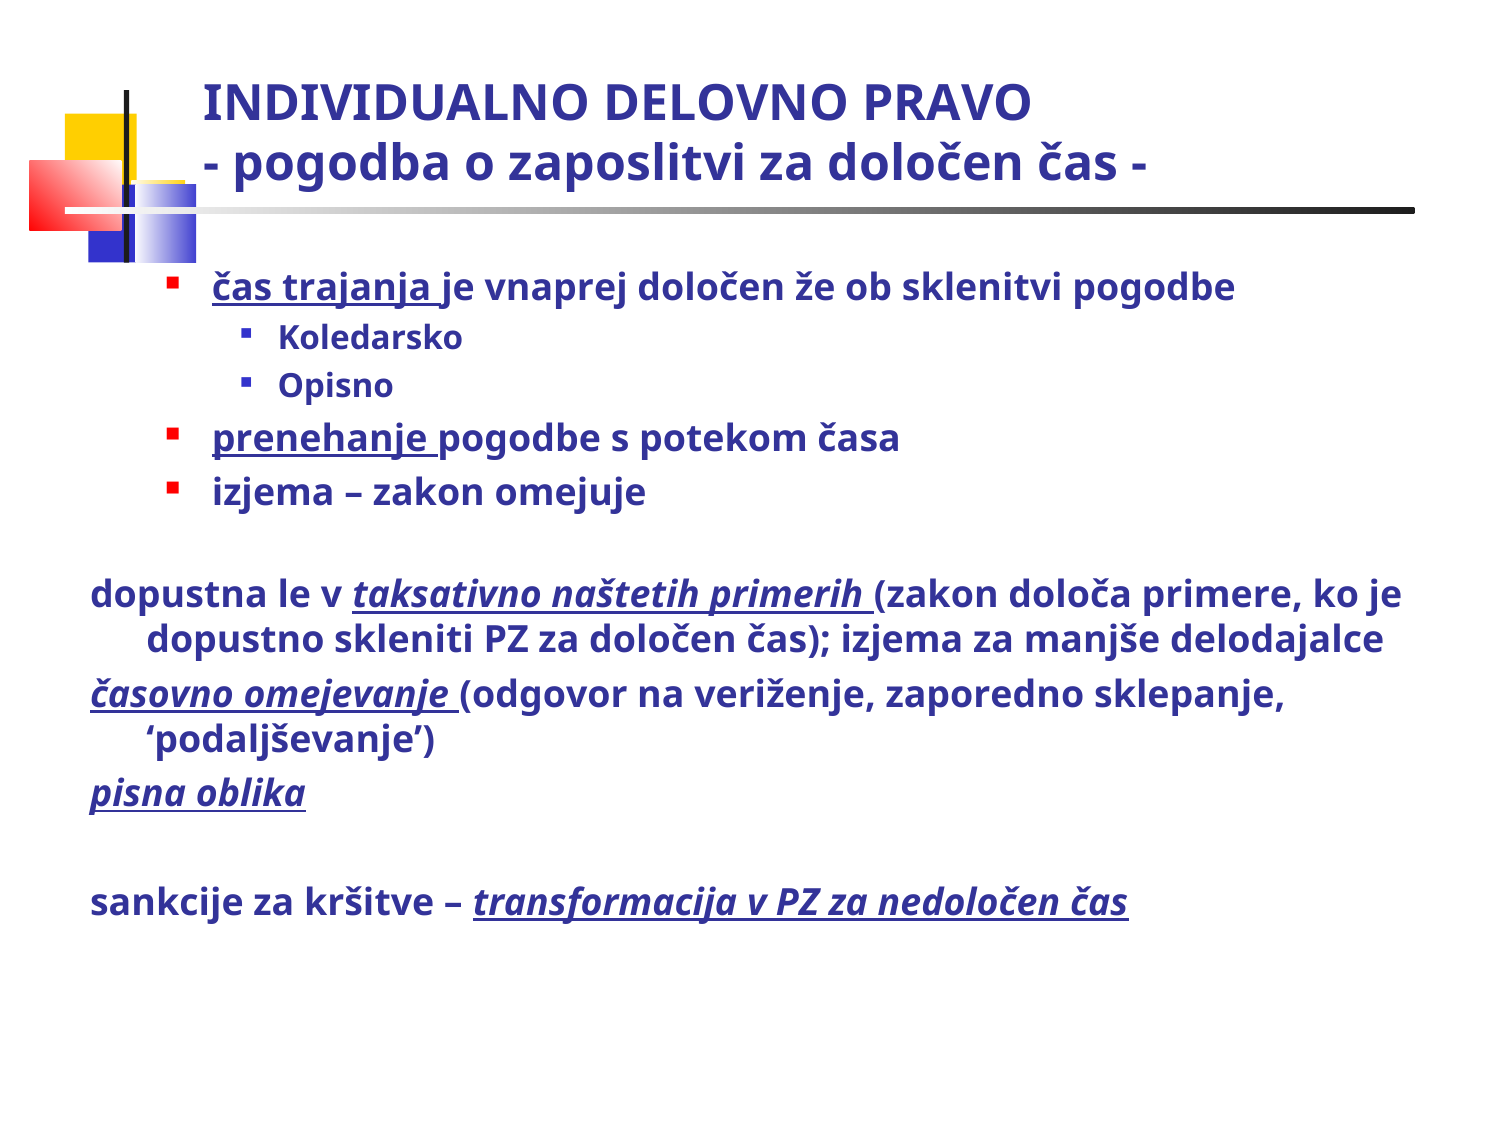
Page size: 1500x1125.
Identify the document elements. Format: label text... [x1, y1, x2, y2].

title INDIVIDUALNO DELOVNO PRAVO - pogodba o zaposlitvi za določen čas - [188, 35, 1468, 199]
list čas trajanja je vnaprej določen že ob sklenitvi pogodbe Koledarsko Opisno prenehanje pogodbe s potekom časa izjema – zakon omejuje dopustna le v taksativno naštetih primerih (zakon določa primere, ko je dopustno skleniti PZ za določen čas); izjema za manjše delodajalce časovno omejevanje (odgovor na veriženje, zaporedno sklepanje, ‘podaljševanje’) pisna oblika sankcije za kršitve – transformacija v PZ za nedoločen čas [75, 255, 1426, 1005]
